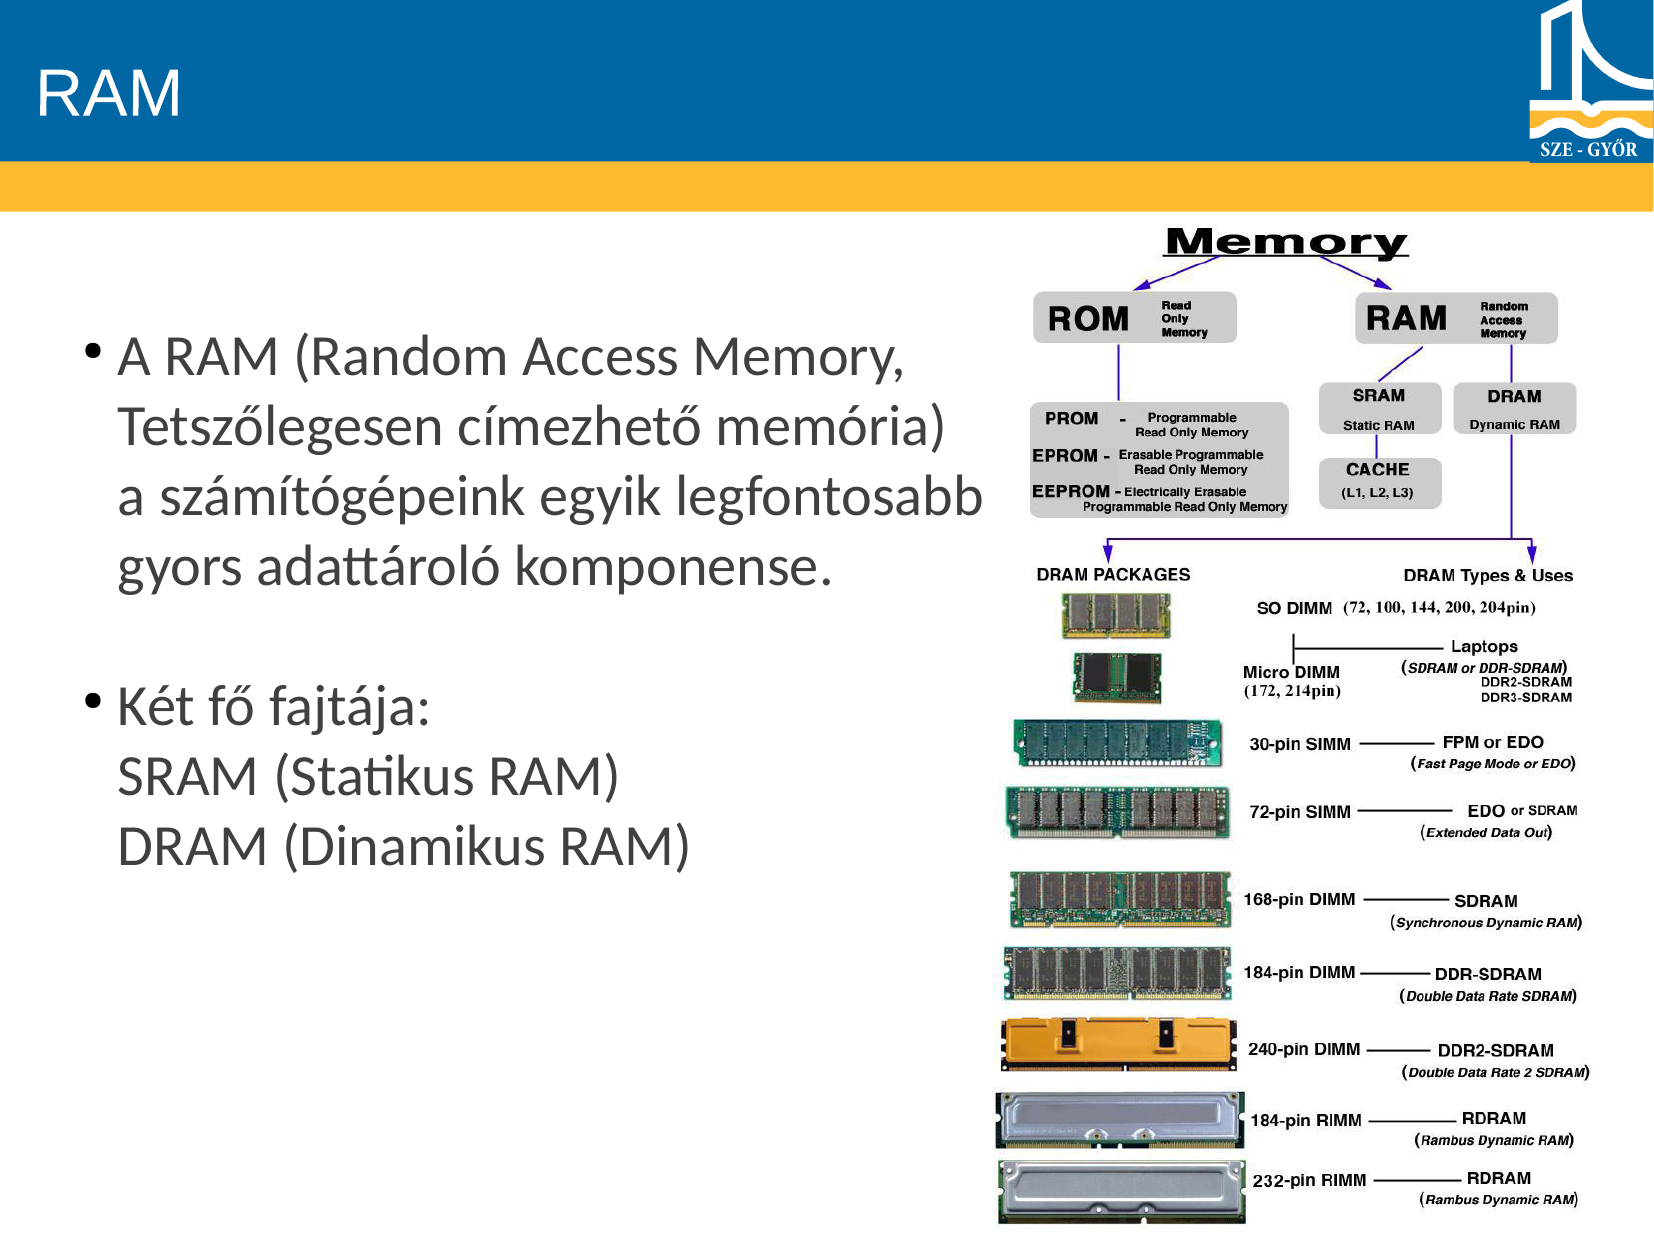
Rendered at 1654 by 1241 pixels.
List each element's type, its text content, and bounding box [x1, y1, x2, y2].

text_box A RAM (Random Access Memory, Tetszőlegesen címezhető memória) a számítógépeink egyik legfontosabb gyors adattároló komponense. Két fő fajtája: SRAM (Statikus RAM) DRAM (Dinamikus RAM) [82, 247, 992, 1198]
picture [992, 224, 1607, 1228]
picture [1529, 0, 1654, 163]
text_box RAM [34, 48, 1524, 144]
